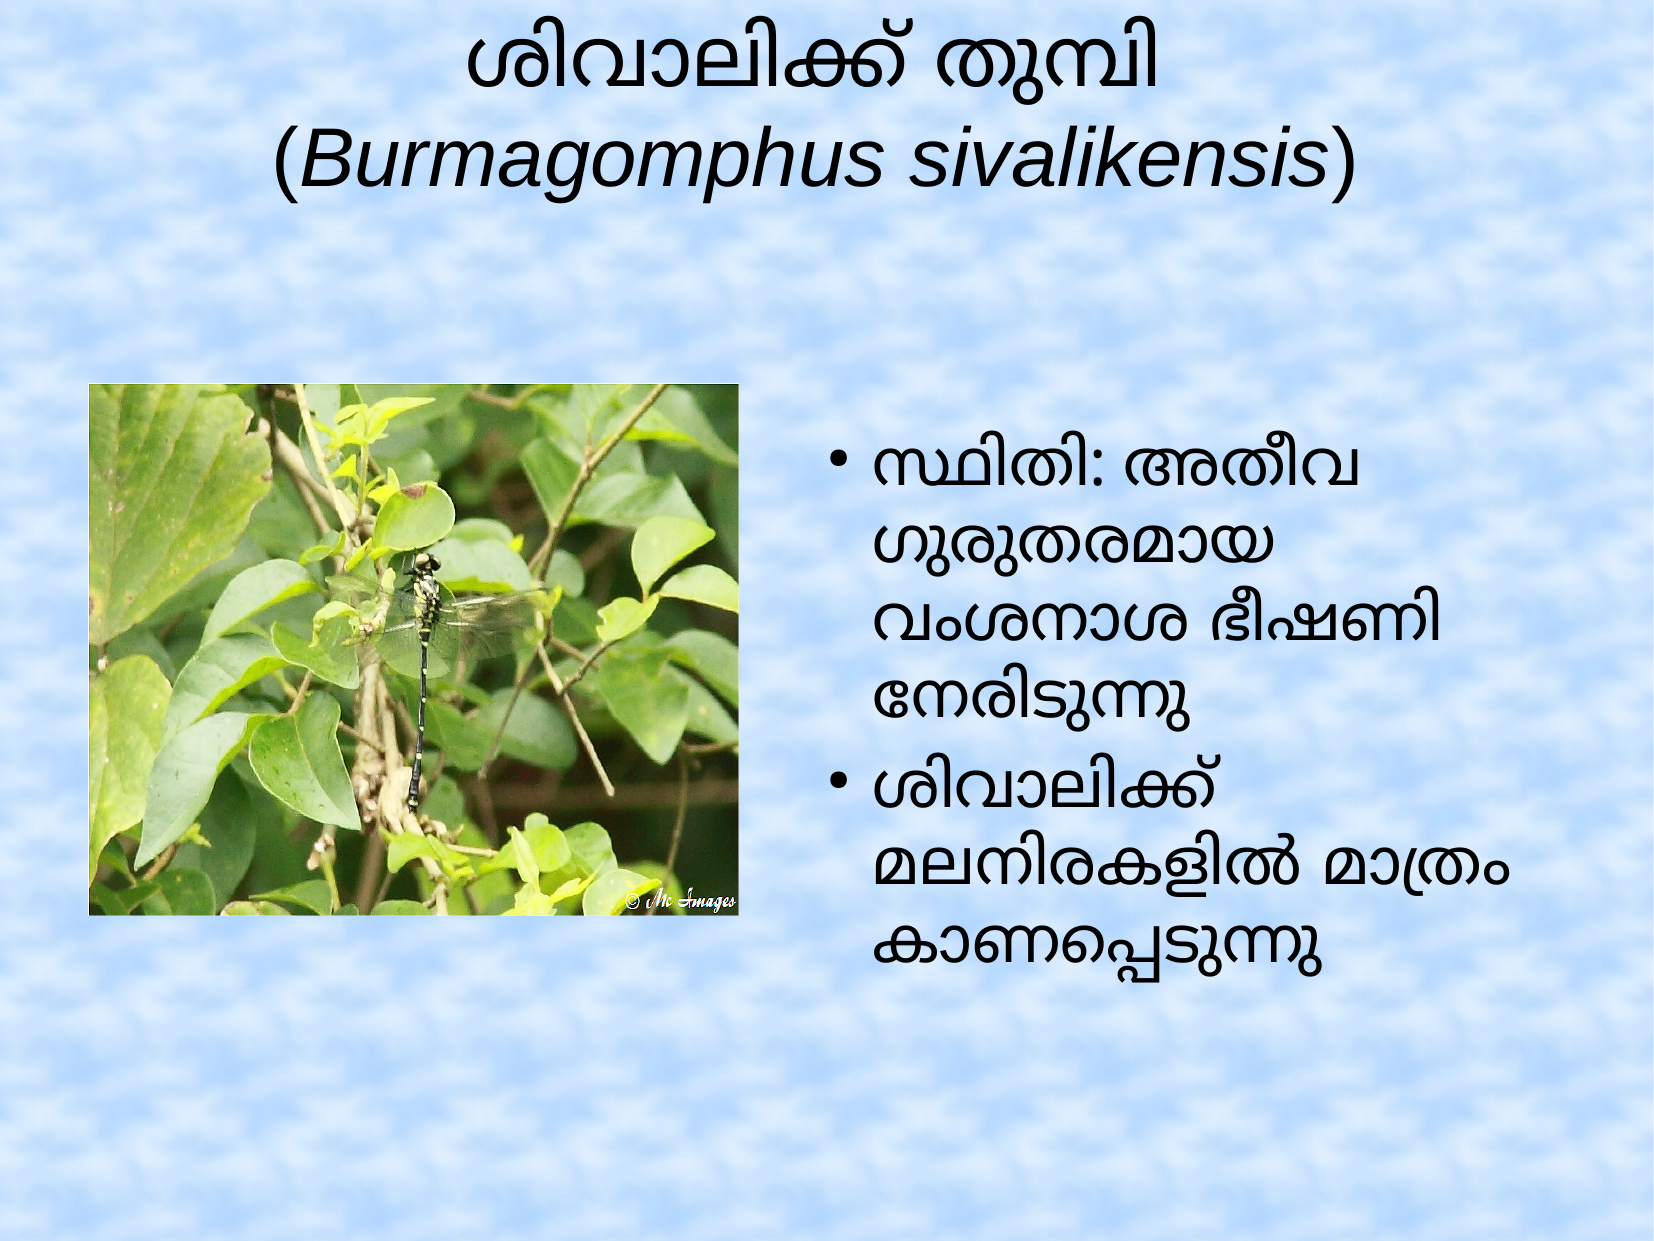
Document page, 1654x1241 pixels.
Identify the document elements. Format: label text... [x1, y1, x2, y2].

list സ്ഥിതി: അതീവ ഗുരുതരമായ വംശനാശ ഭീഷണി നേരിടുന്നു ശിവാലിക്ക് മലനിരകളില്‍ മാത്രം കാണപ്പെടുന്നു [797, 413, 1528, 1063]
picture [0, 0, 1654, 1241]
title ശിവാലിക്ക് തുമ്പി (Burmagomphus sivalikensis) [82, 0, 1571, 311]
